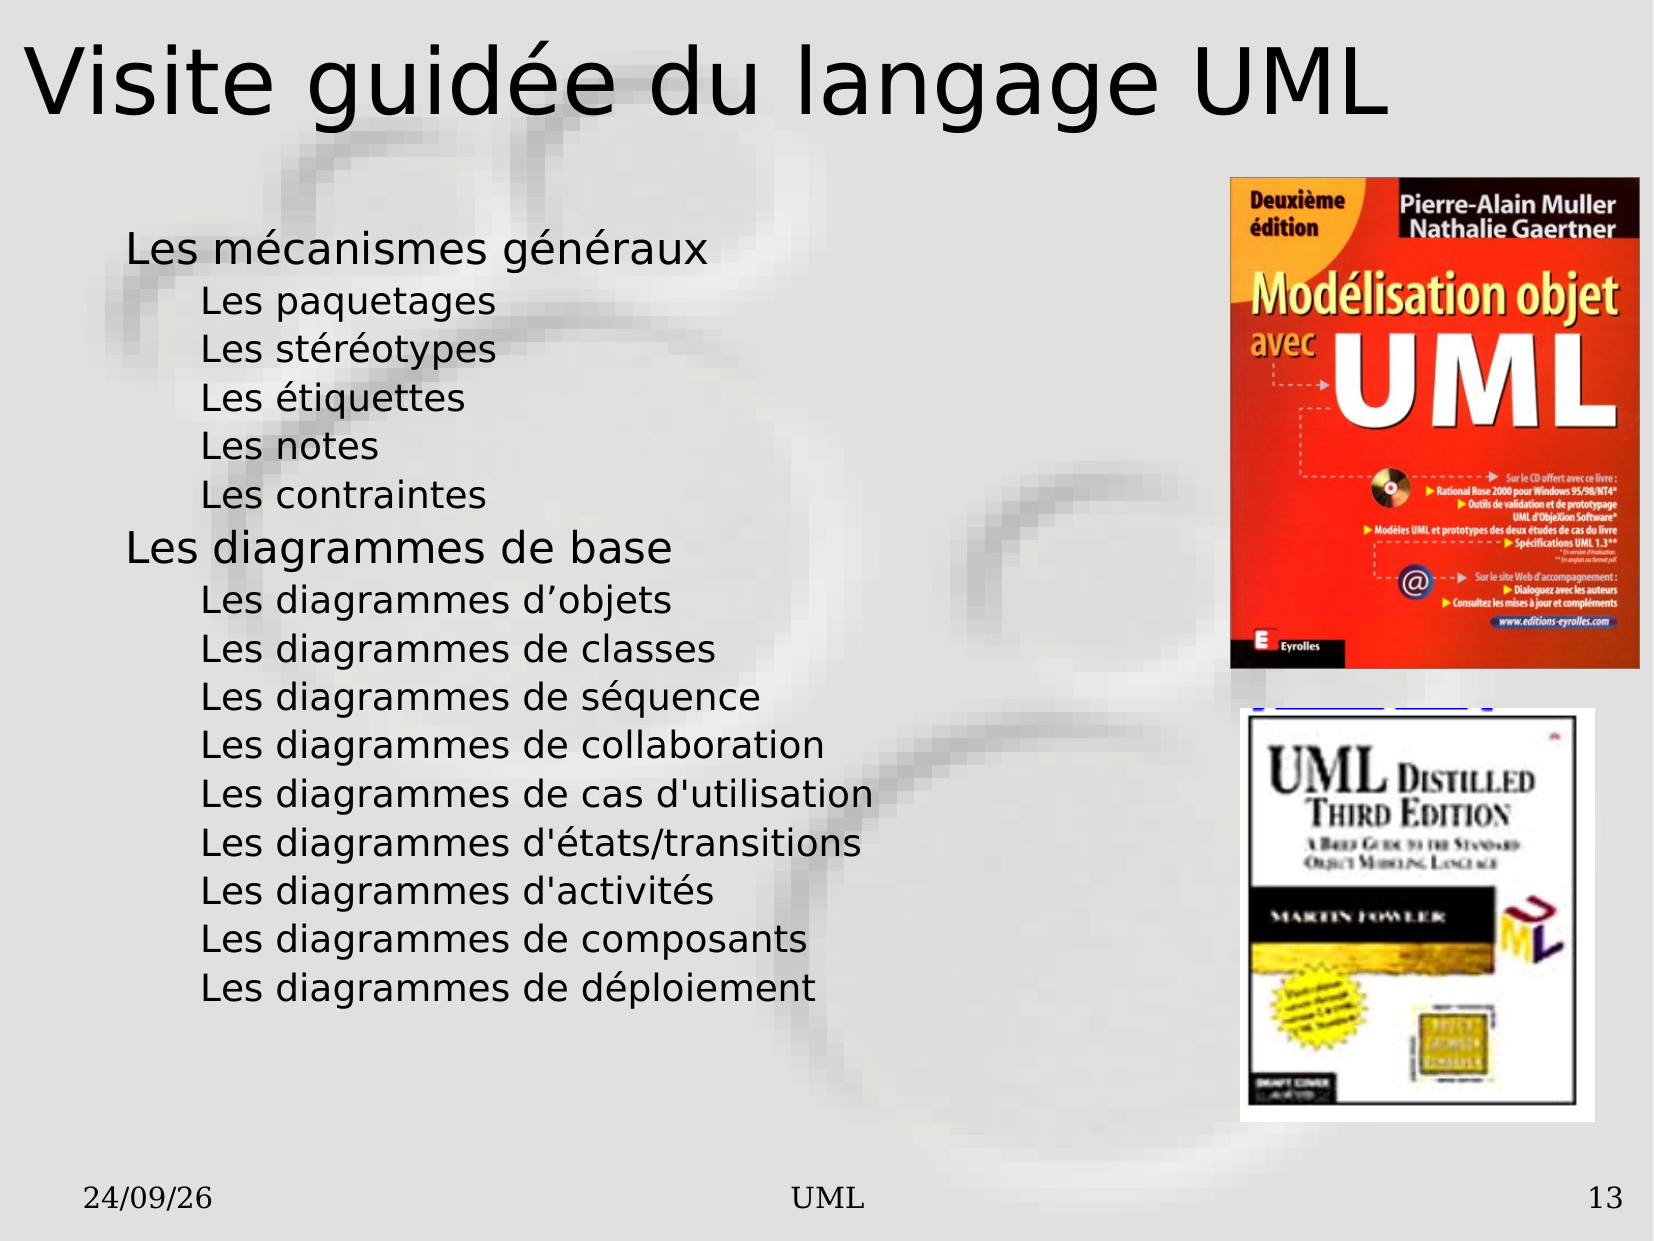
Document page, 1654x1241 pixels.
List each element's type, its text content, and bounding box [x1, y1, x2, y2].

list Les mécanismes généraux Les paquetages Les stéréotypes Les étiquettes Les notes Les contraintes Les diagrammes de base Les diagrammes d’objets Les diagrammes de classes Les diagrammes de séquence Les diagrammes de collaboration Les diagrammes de cas d'utilisation Les diagrammes d'états/transitions Les diagrammes d'activités Les diagrammes de composants Les diagrammes de déploiement [110, 220, 1640, 1122]
title Visite guidée du langage UML [8, 21, 1538, 144]
picture [0, 0, 1654, 1241]
